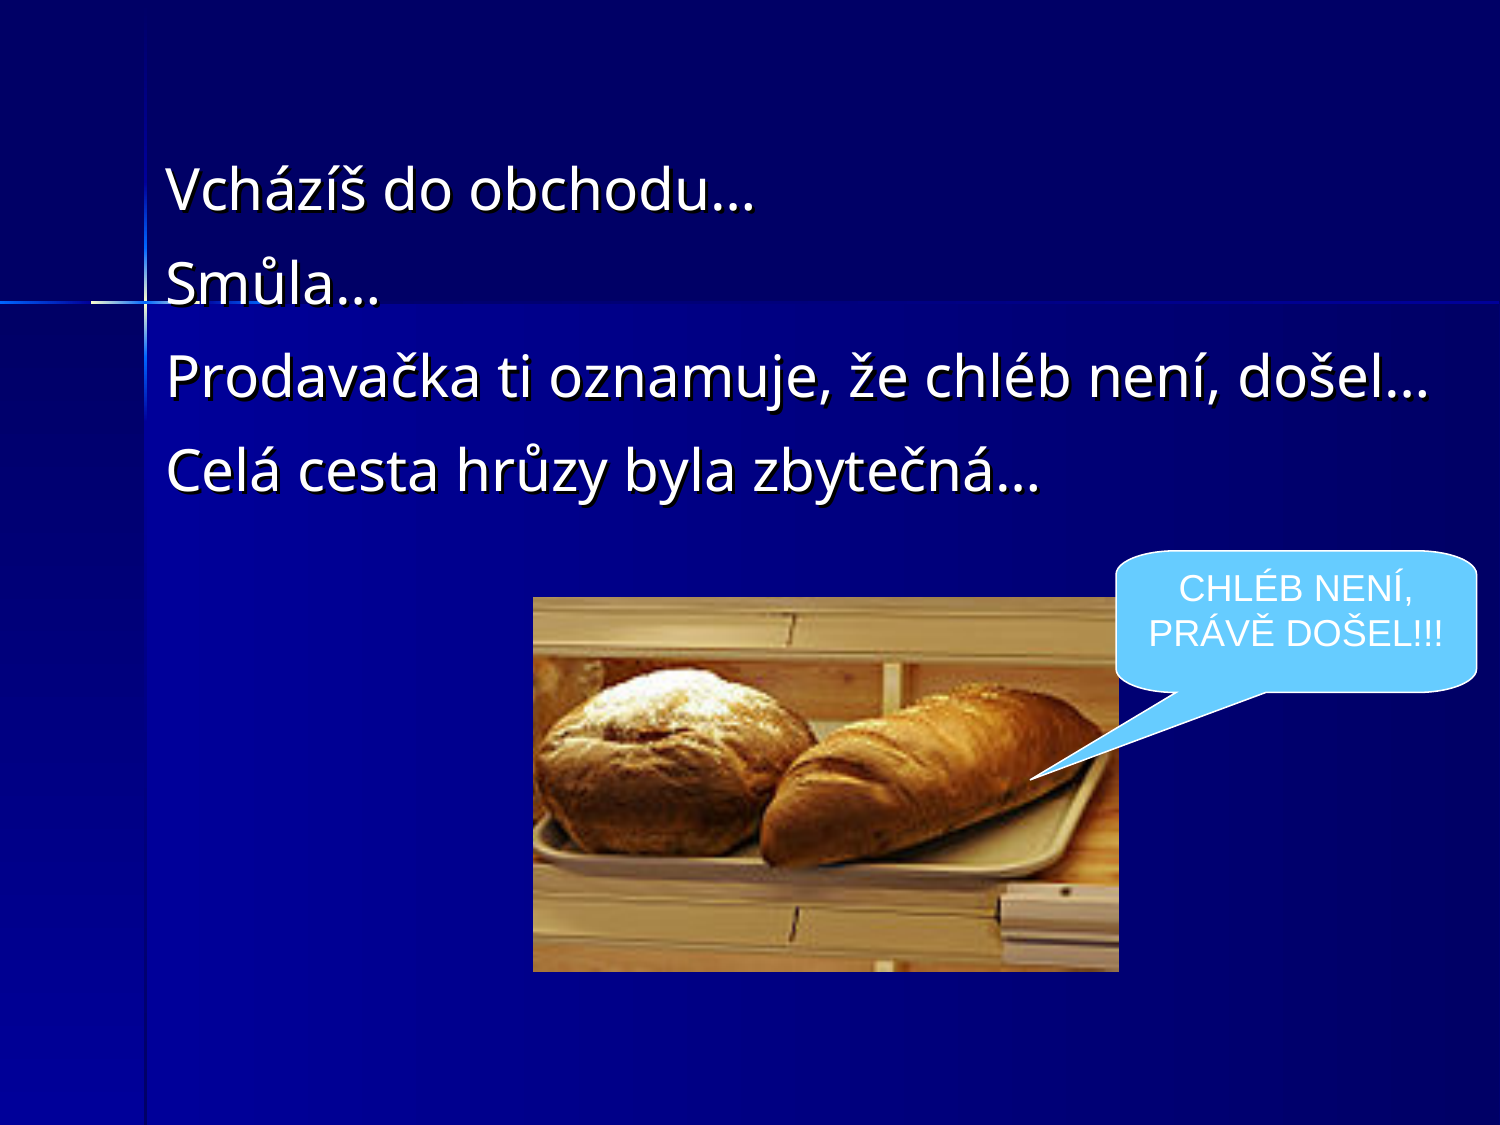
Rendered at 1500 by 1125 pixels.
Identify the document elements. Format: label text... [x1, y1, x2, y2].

text_box [533, 597, 1119, 972]
list Vcházíš do obchodu… Smůla… Prodavačka ti oznamuje, že chléb není, došel… Celá cesta hrůzy byla zbytečná… [150, 140, 1500, 625]
text_box CHLÉB NENÍ, PRÁVĚ DOŠEL!!! [1029, 550, 1477, 780]
